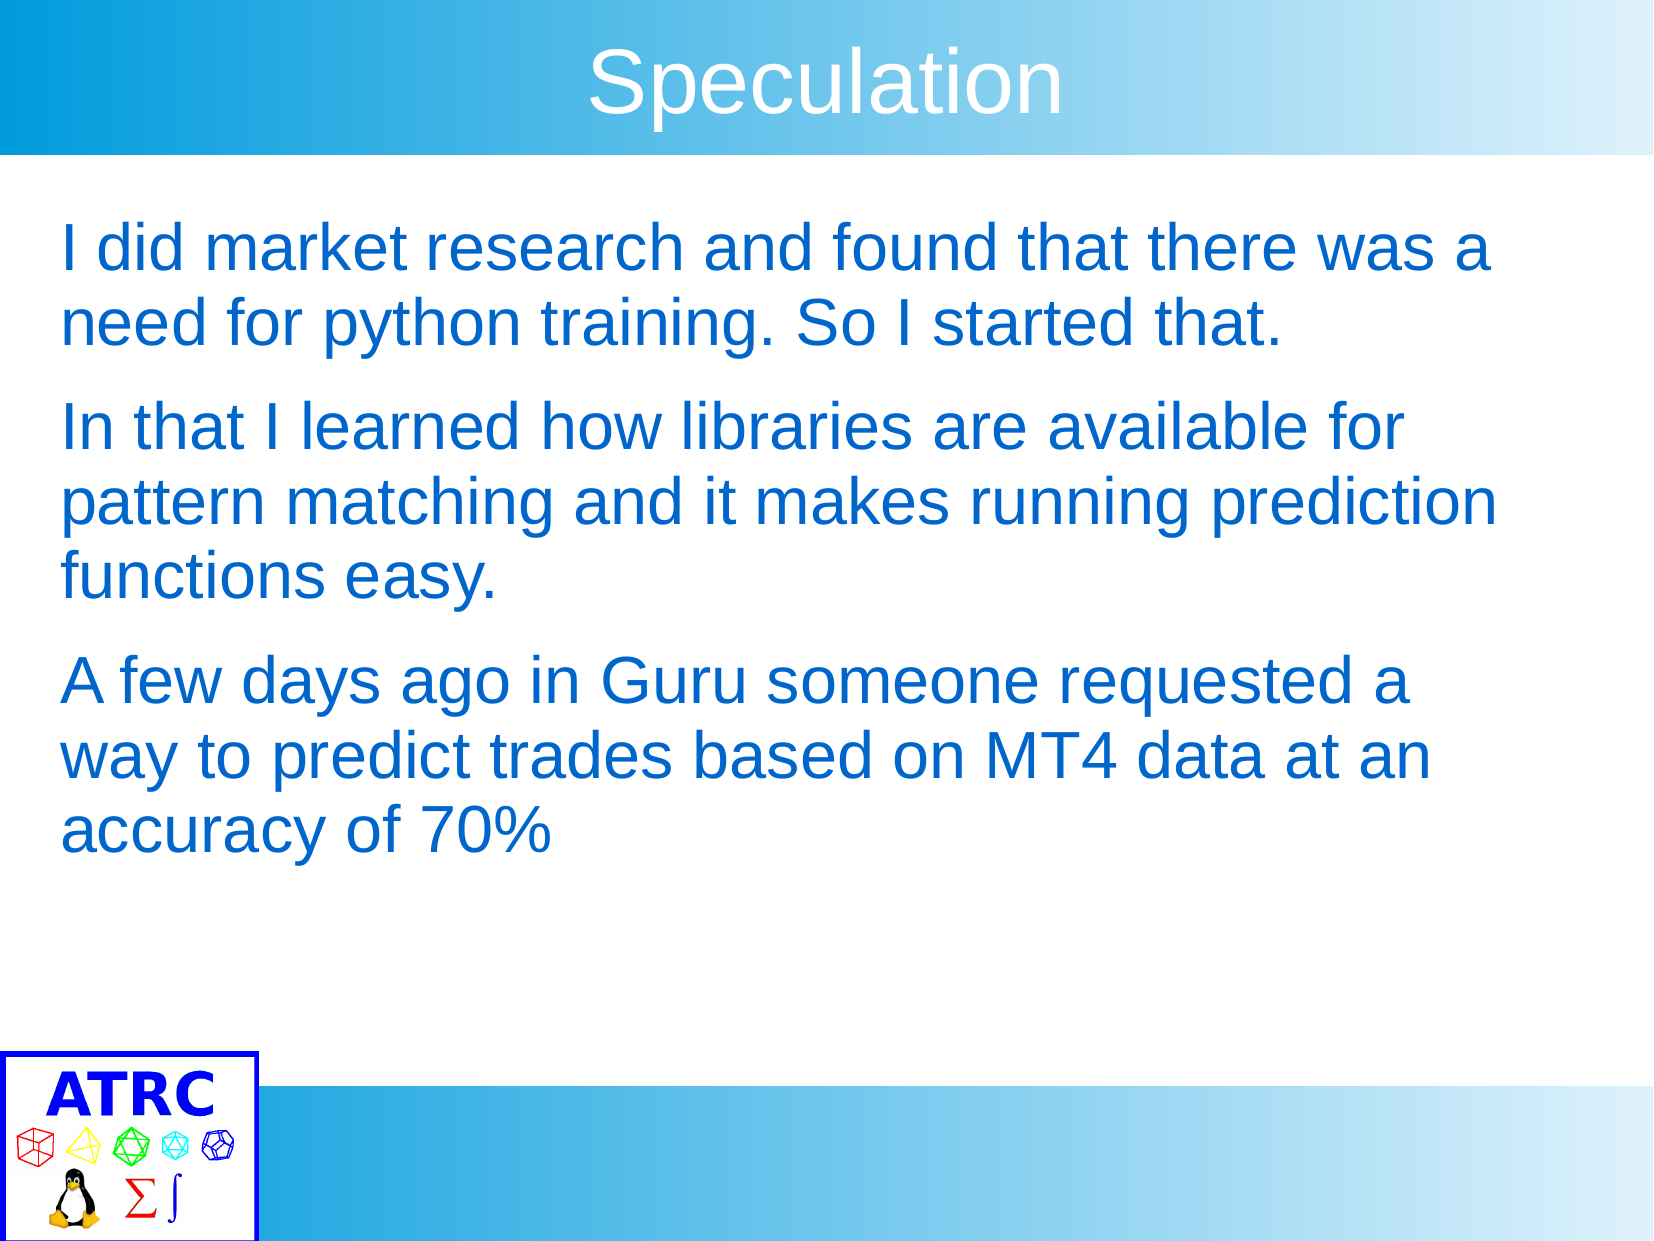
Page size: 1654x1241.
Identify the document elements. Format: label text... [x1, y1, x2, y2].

list I did market research and found that there was a need for python training. So I started that. In that I learned how libraries are available for pattern matching and it makes running prediction functions easy. A few days ago in Guru someone requested a way to predict trades based on MT4 data at an accuracy of 70% [60, 210, 1549, 930]
title Speculation [82, 30, 1571, 135]
picture [0, 1051, 259, 1241]
